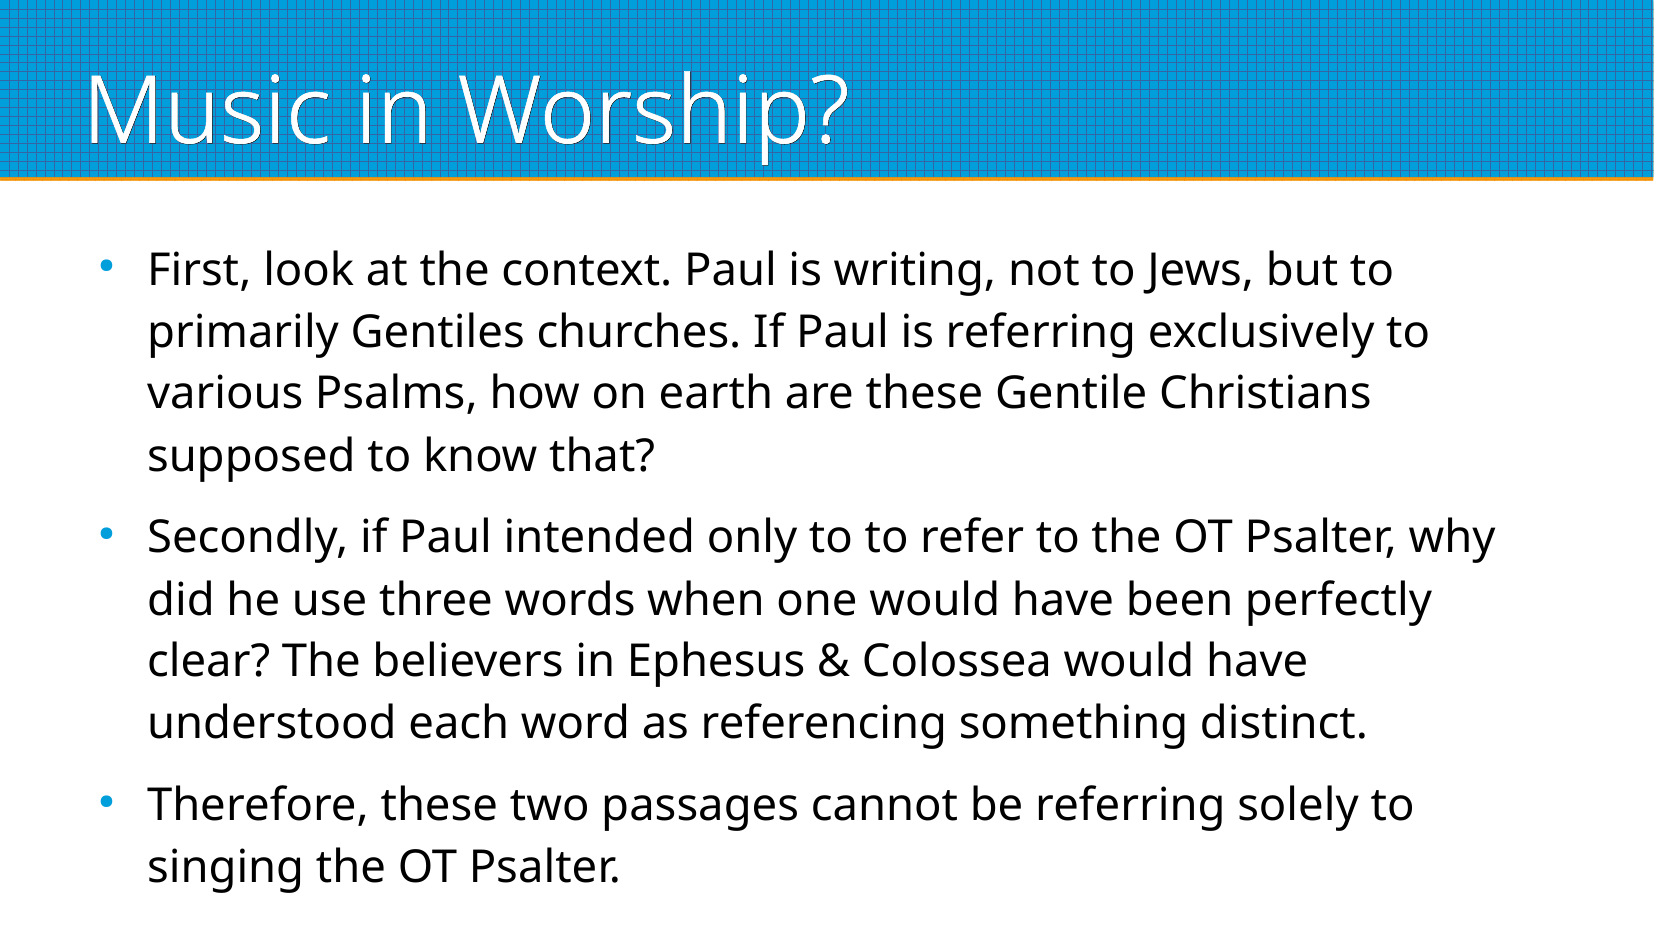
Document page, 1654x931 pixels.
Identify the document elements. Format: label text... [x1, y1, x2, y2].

title Music in Worship? [82, 14, 1571, 171]
list First, look at the context. Paul is writing, not to Jews, but to primarily Gentiles churches. If Paul is referring exclusively to various Psalms, how on earth are these Gentile Christians supposed to know that? Secondly, if Paul intended only to to refer to the OT Psalter, why did he use three words when one would have been perfectly clear? The believers in Ephesus & Colossea would have understood each word as referencing something distinct. Therefore, these two passages cannot be referring solely to singing the OT Psalter. [82, 236, 1563, 901]
